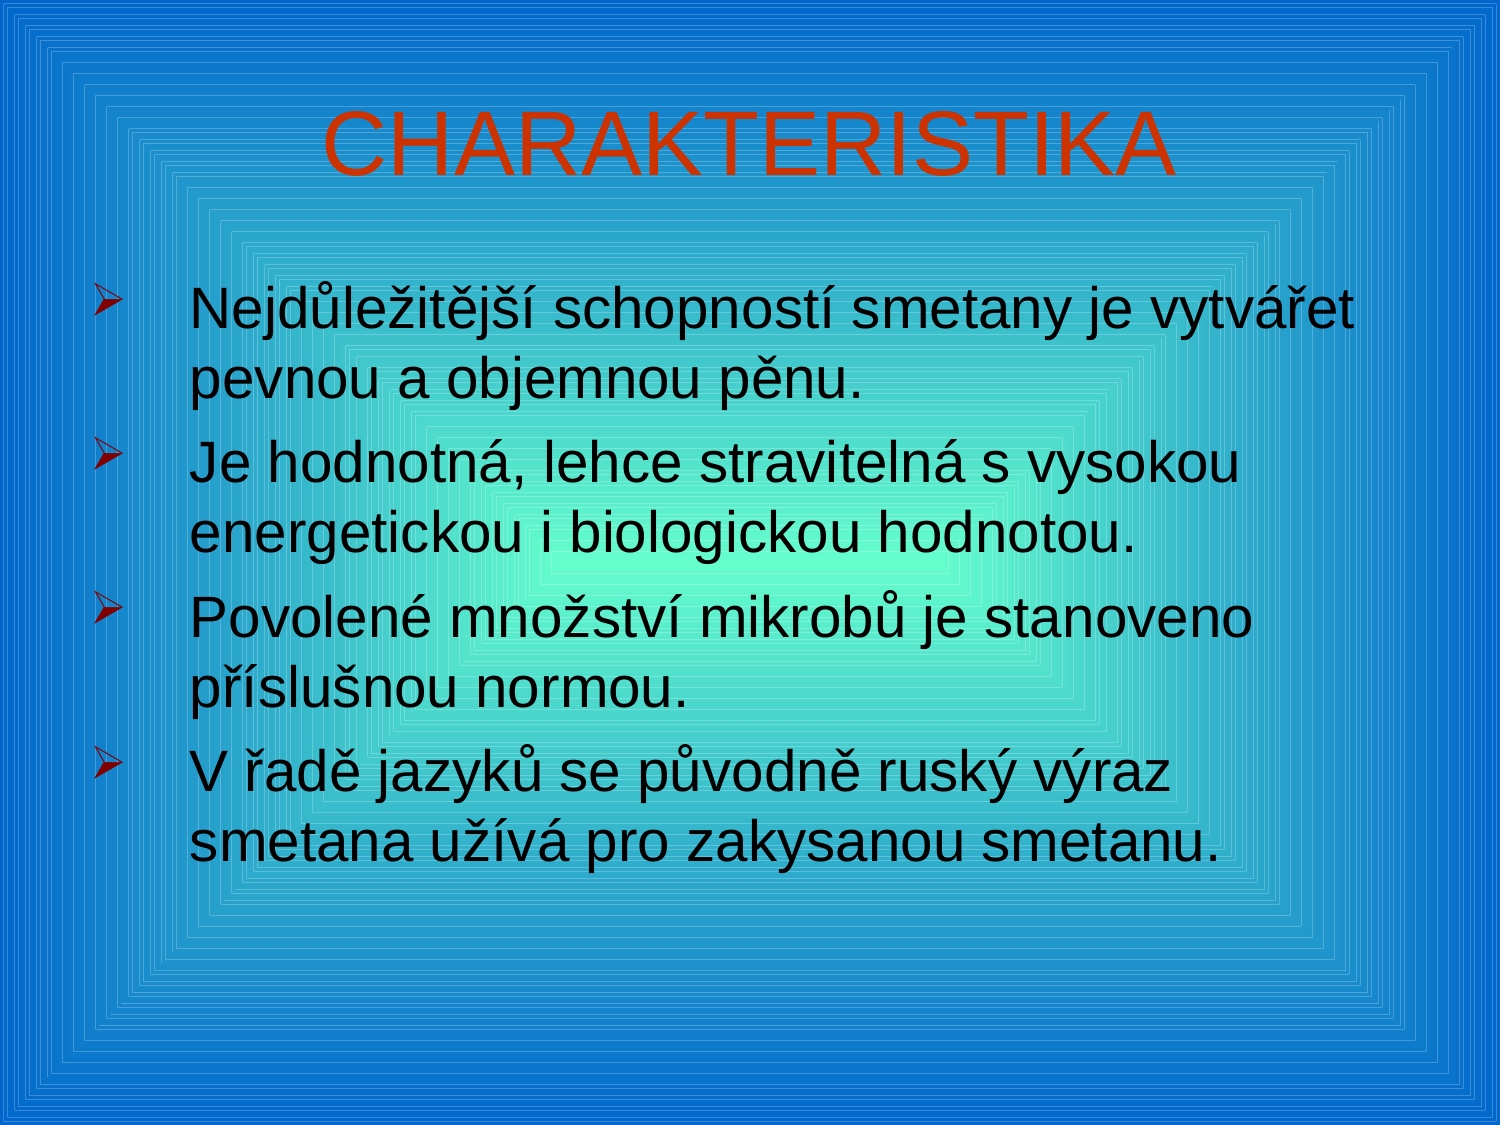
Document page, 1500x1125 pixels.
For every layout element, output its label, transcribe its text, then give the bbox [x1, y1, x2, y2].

list Nejdůležitější schopností smetany je vytvářet pevnou a objemnou pěnu. Je hodnotná, lehce stravitelná s vysokou energetickou i biologickou hodnotou. Povolené množství mikrobů je stanoveno příslušnou normou. V řadě jazyků se původně ruský výraz smetana užívá pro zakysanou smetanu. [75, 262, 1426, 1006]
title CHARAKTERISTIKA [75, 45, 1426, 233]
